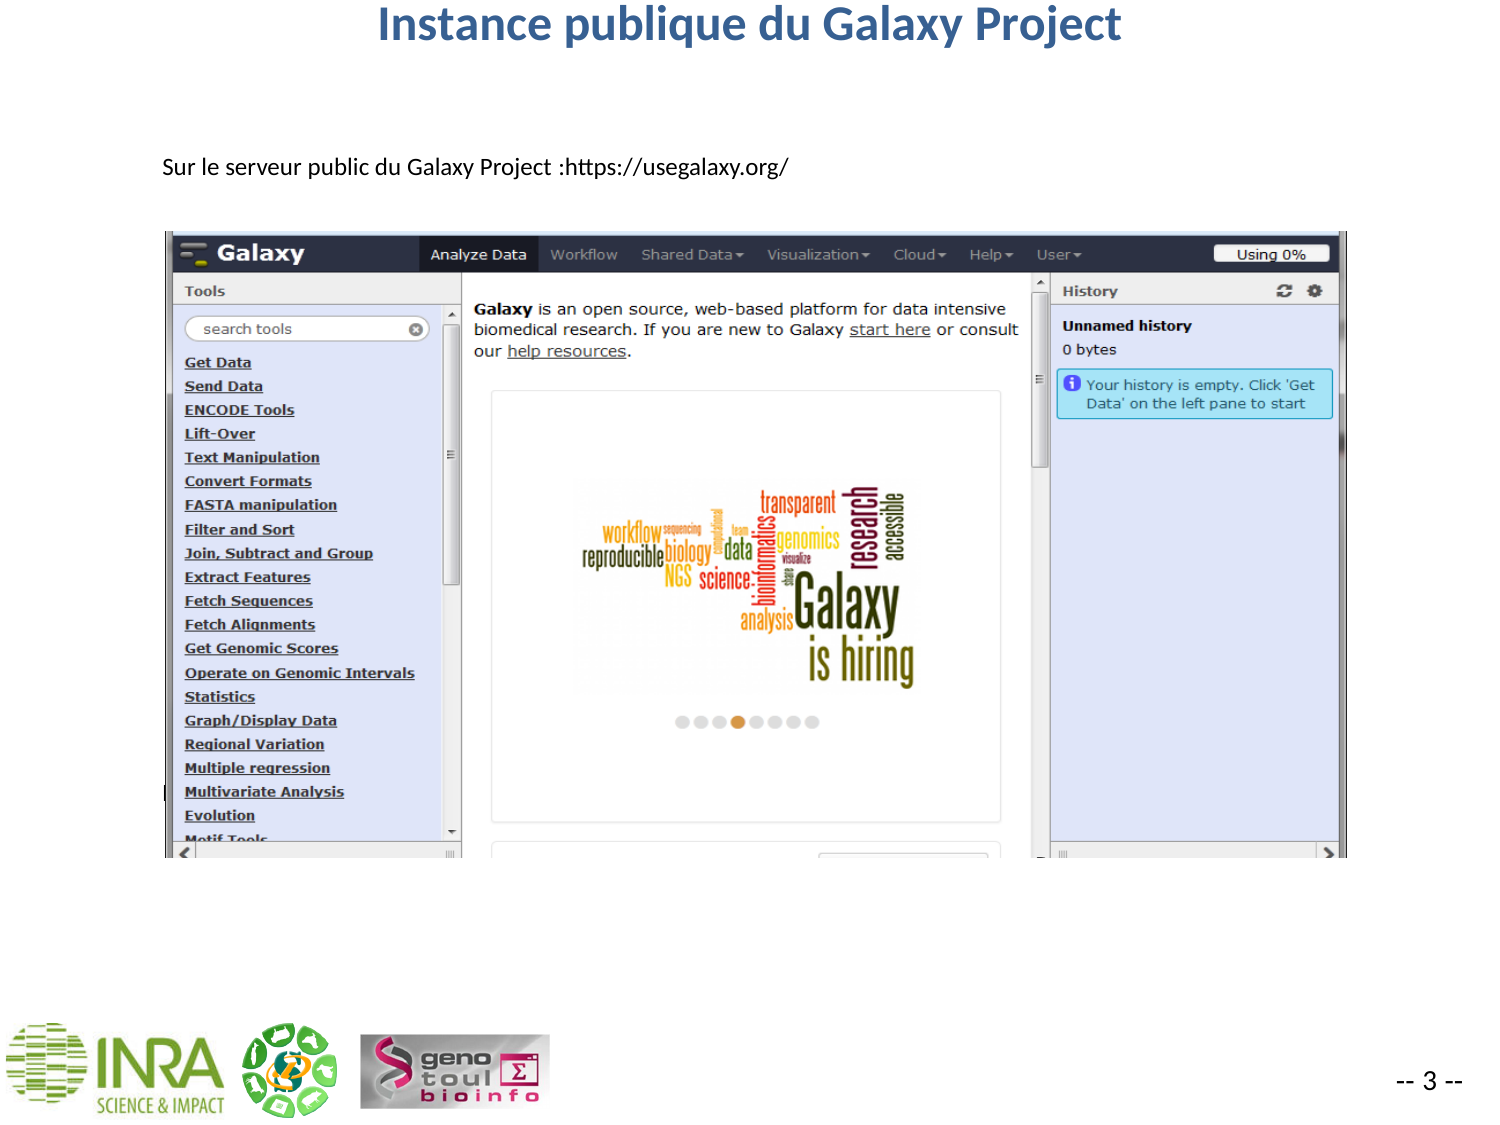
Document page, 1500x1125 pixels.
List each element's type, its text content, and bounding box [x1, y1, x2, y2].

picture [242, 1023, 337, 1118]
picture [5, 1023, 225, 1125]
text_box Sur le serveur public du Galaxy Project :https://usegalaxy.org/ De nombreuses autres instances publiques sont disponibles. [147, 148, 1376, 966]
picture [360, 1034, 550, 1109]
text_box Instance publique du Galaxy Project [0, 0, 1500, 73]
picture [165, 231, 1347, 858]
